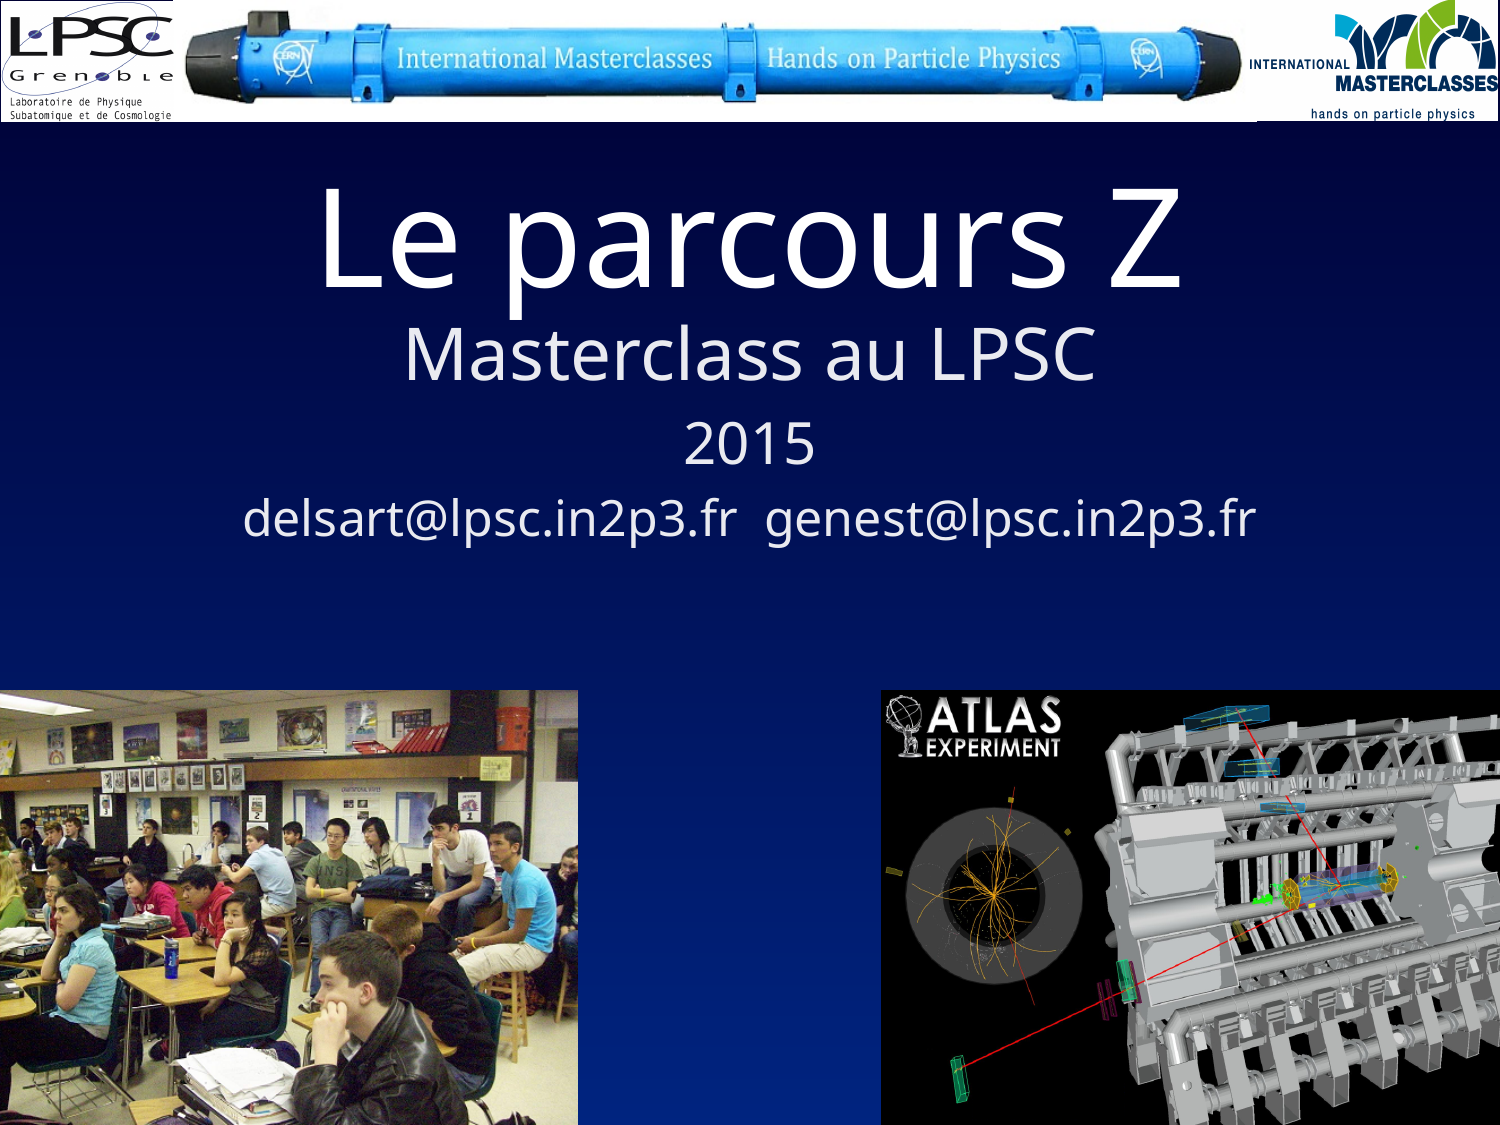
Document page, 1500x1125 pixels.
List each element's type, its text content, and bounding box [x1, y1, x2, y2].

picture [1, 0, 1498, 122]
subtitle Masterclass au LPSC 2015 delsart@lpsc.in2p3.fr genest@lpsc.in2p3.fr [225, 299, 1275, 651]
picture [0, 690, 578, 1125]
title Le parcours Z [112, 80, 1388, 323]
picture [881, 690, 1500, 1125]
